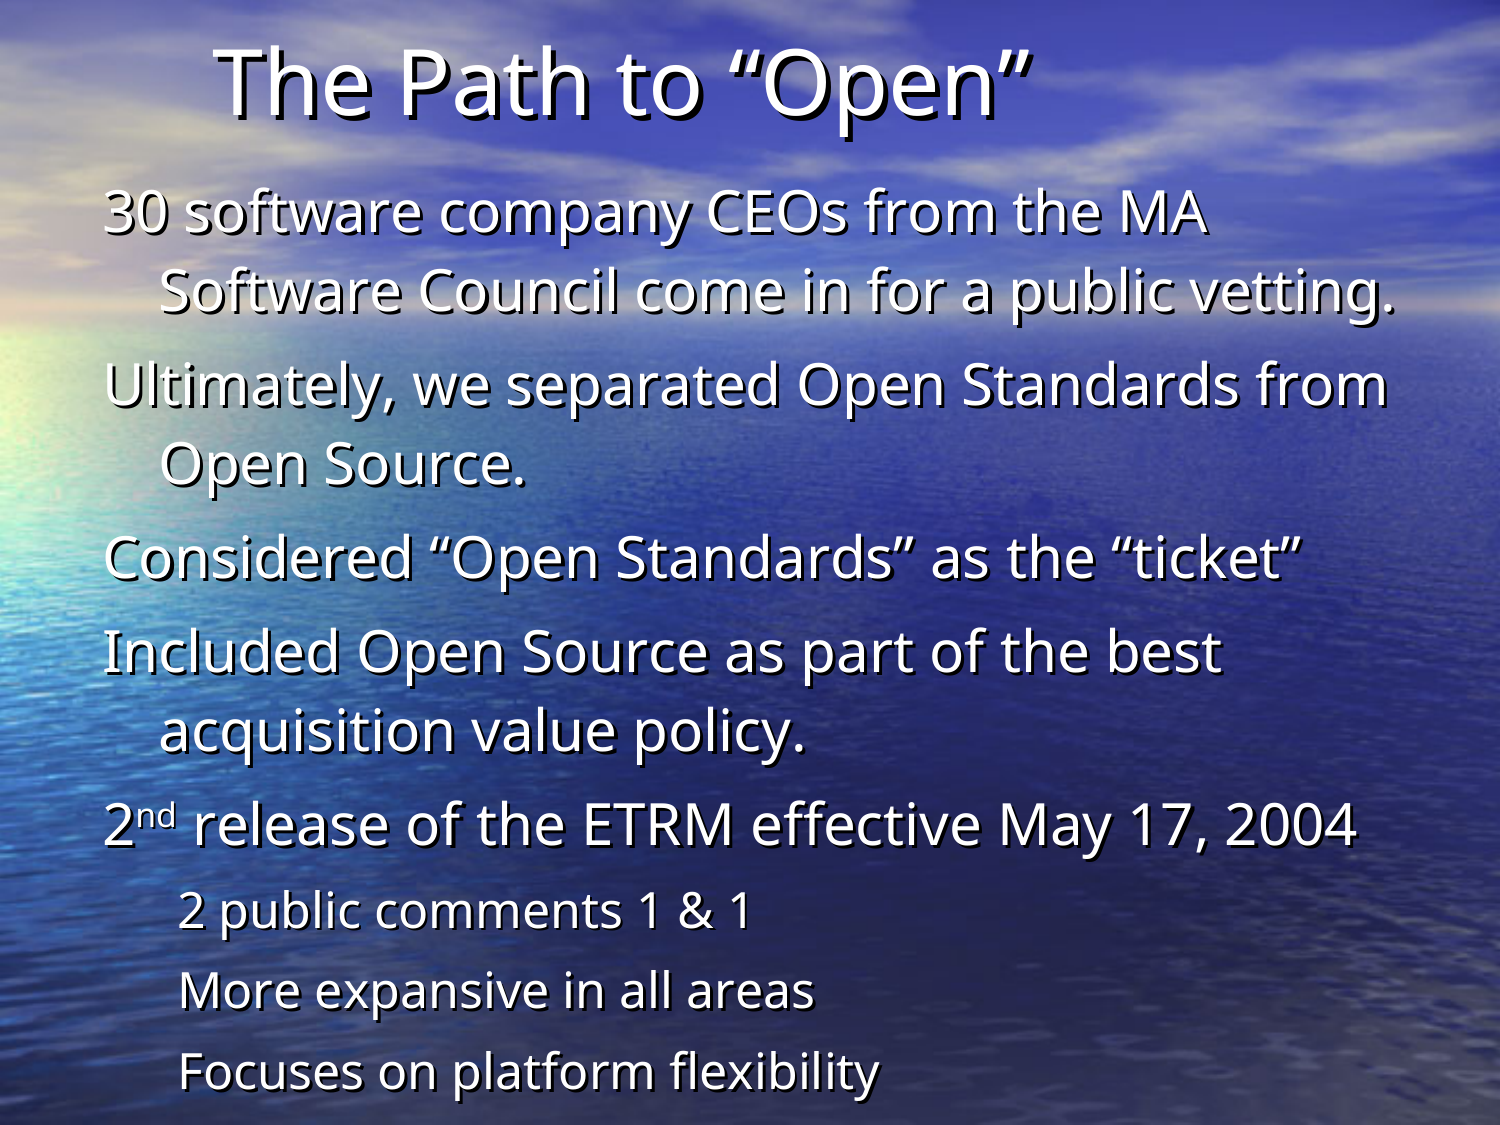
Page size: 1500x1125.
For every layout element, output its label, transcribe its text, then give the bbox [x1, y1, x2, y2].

title The Path to “Open” [197, 24, 1500, 150]
list 30 software company CEOs from the MA Software Council come in for a public vetting. Ultimately, we separated Open Standards from Open Source. Considered “Open Standards” as the “ticket” Included Open Source as part of the best acquisition value policy. 2nd release of the ETRM effective May 17, 2004 2 public comments 1 & 1 More expansive in all areas Focuses on platform flexibility [87, 162, 1450, 1094]
picture [0, 0, 1500, 1125]
